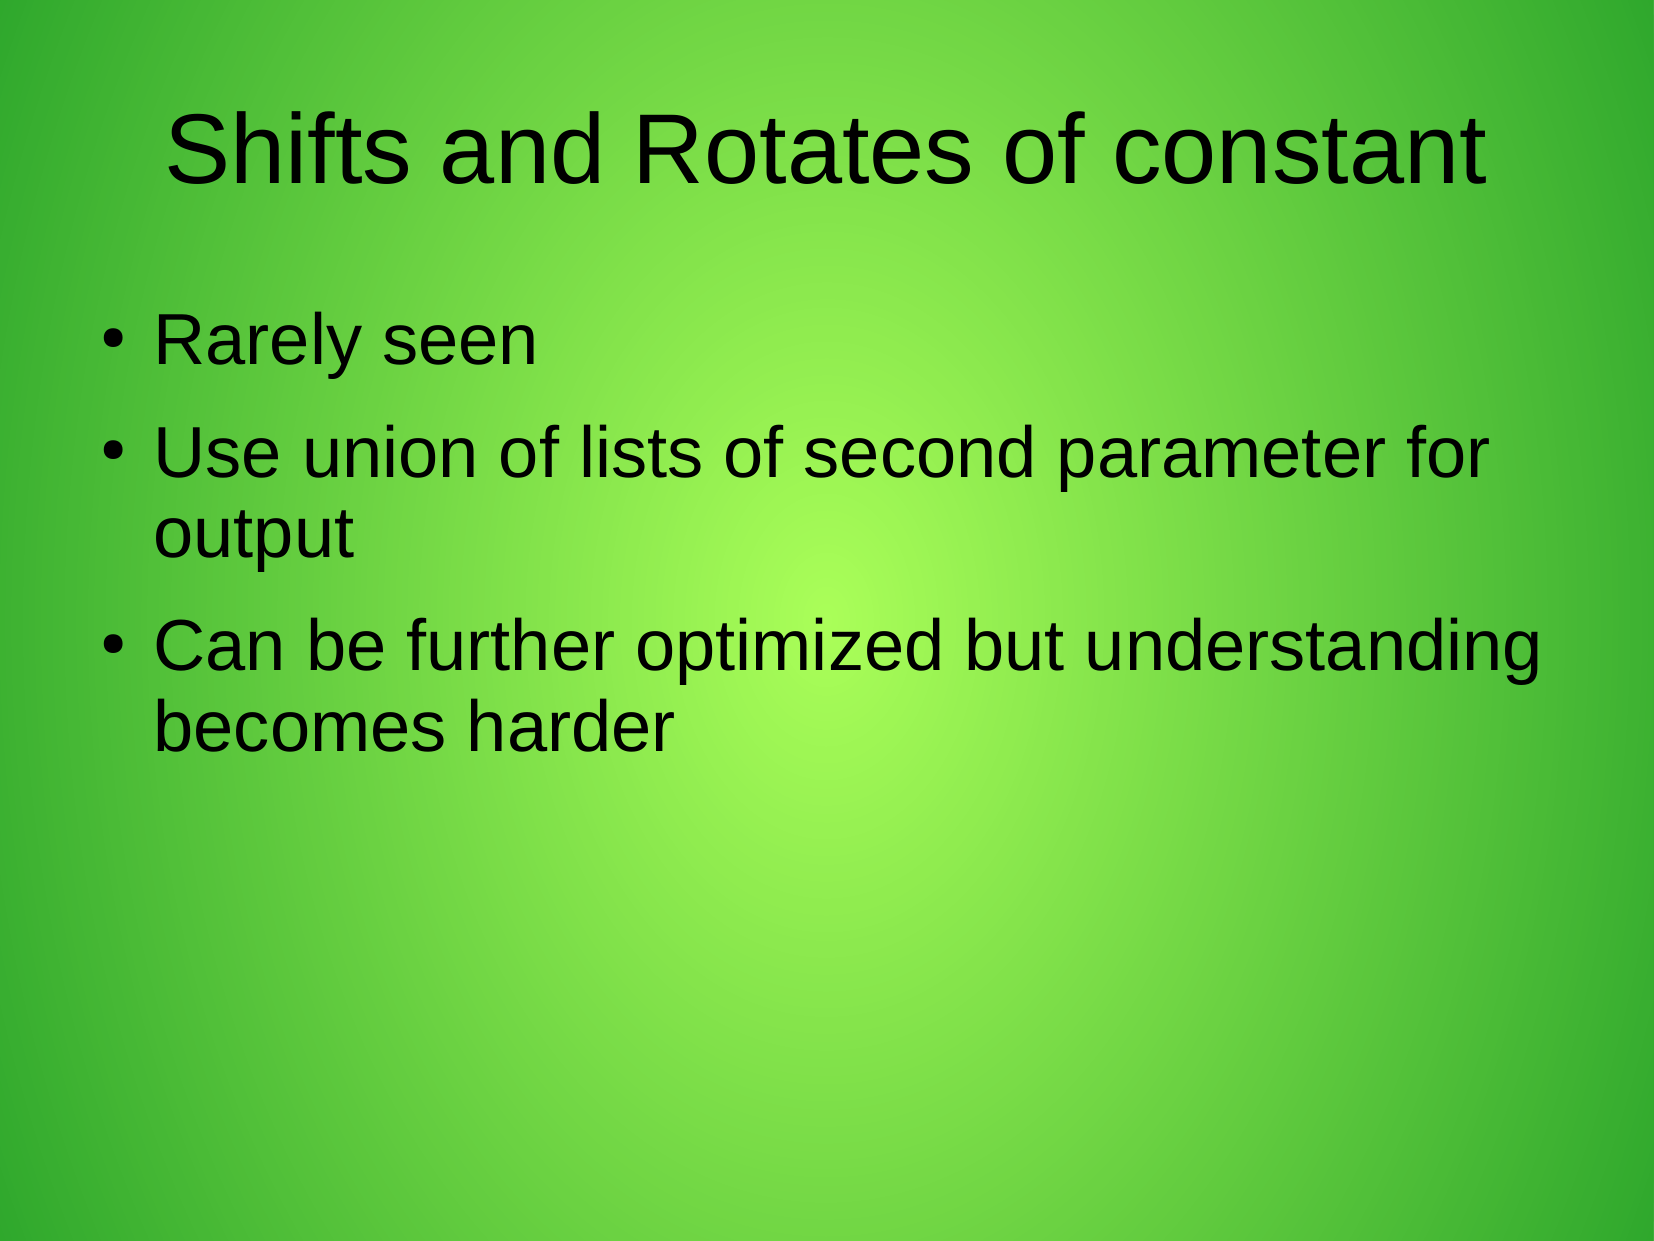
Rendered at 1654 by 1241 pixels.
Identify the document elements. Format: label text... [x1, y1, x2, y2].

title Shifts and Rotates of constant [82, 47, 1571, 252]
list Rarely seen Use union of lists of second parameter for output Can be further optimized but understanding becomes harder [82, 299, 1571, 1019]
